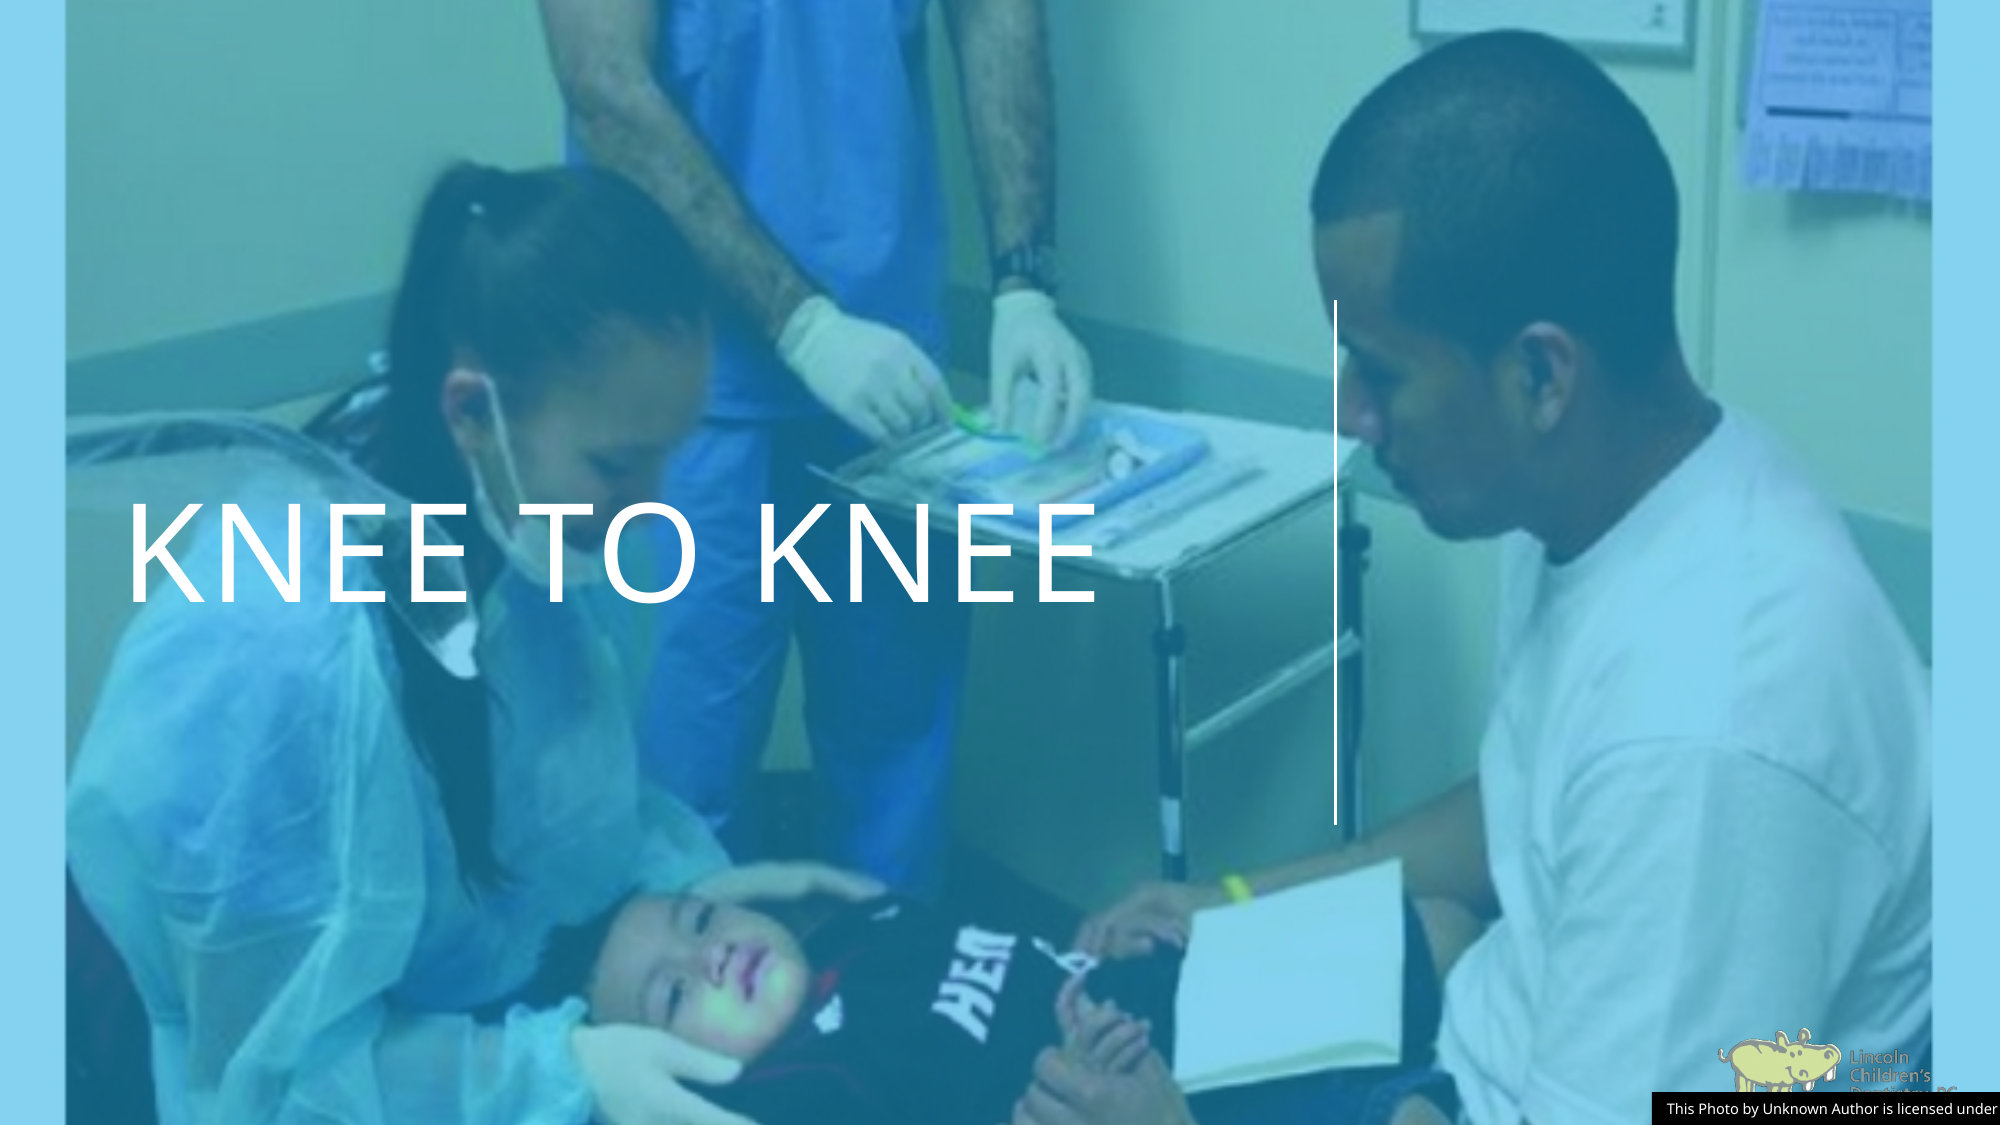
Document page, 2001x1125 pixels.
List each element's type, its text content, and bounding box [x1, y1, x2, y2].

title Knee to knee [105, 105, 1281, 1020]
picture [0, 0, 2000, 1125]
text_box This Photo by Unknown Author is licensed under CC BY [1651, 1092, 2000, 1125]
